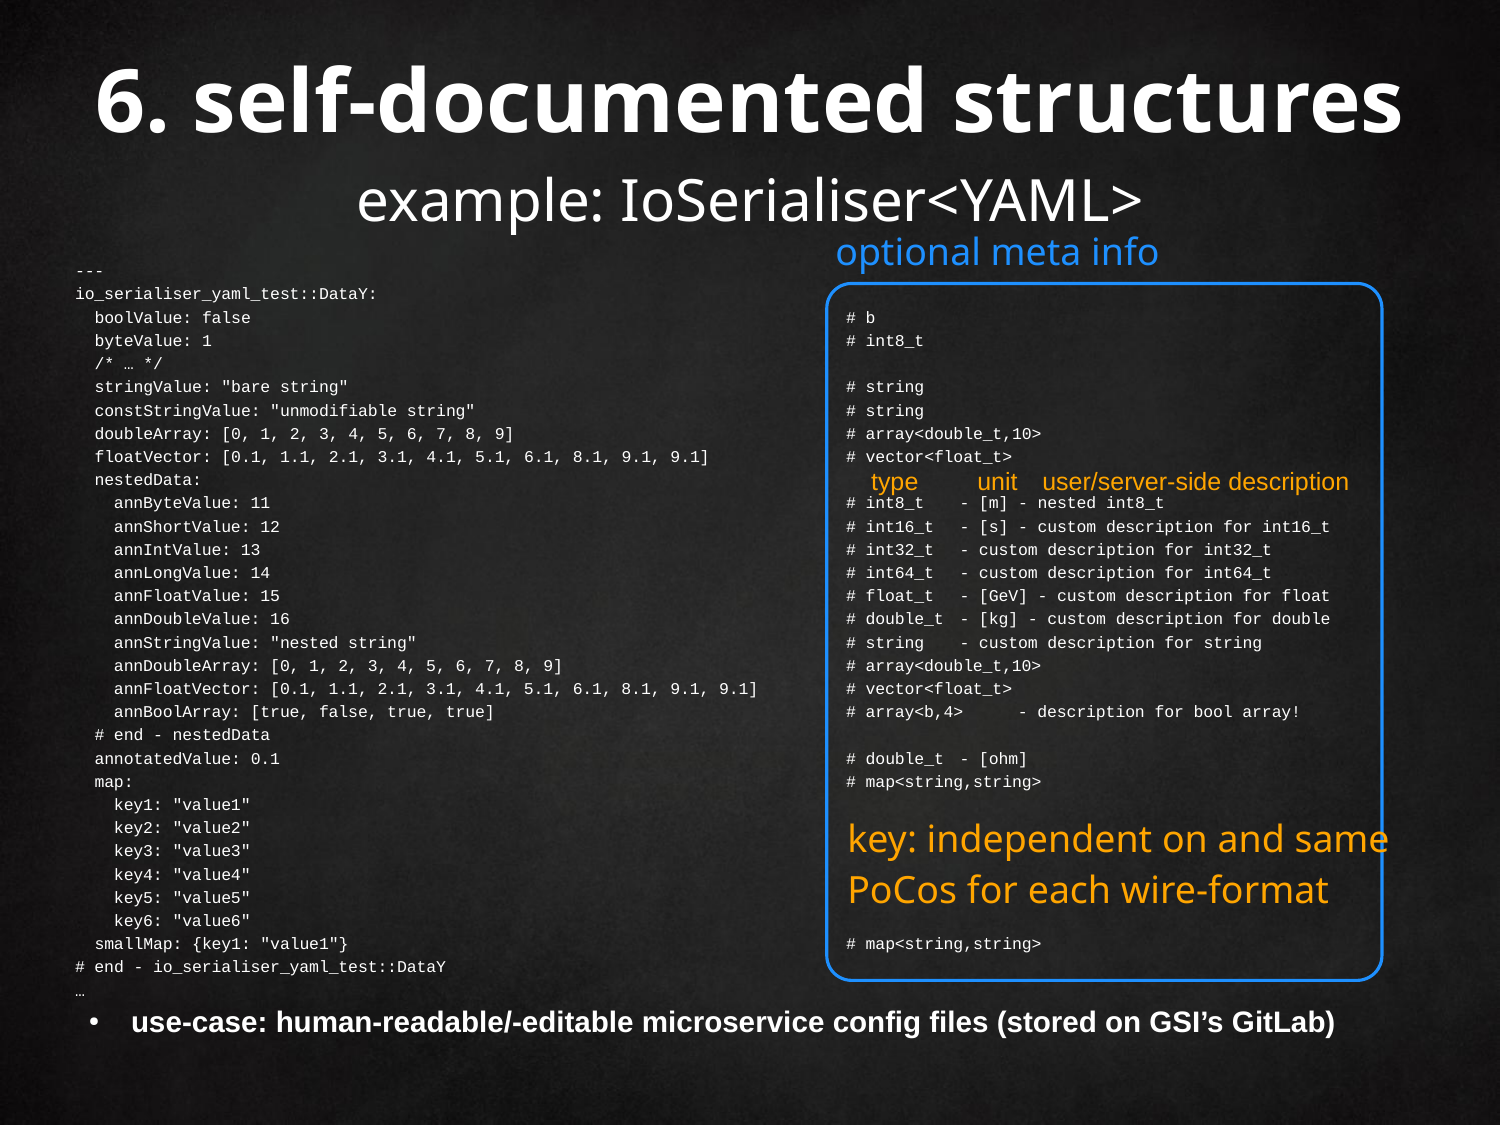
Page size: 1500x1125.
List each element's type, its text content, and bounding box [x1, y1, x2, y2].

text_box optional meta info [820, 218, 1166, 286]
text_box type [856, 460, 934, 504]
picture [0, 0, 1500, 1125]
title 6. self-documented structures example: IoSerialiser<YAML> [75, 37, 1425, 241]
text_box user/server-side description [1027, 460, 1365, 504]
text_box unit [962, 460, 1027, 504]
list --- io_serialiser_yaml_test::DataY: boolValue: false # b byteValue: 1 # int8_t /* … */ stringValue: "bare string" # string constStringValue: "unmodifiable string" # string doubleArray: [0, 1, 2, 3, 4, 5, 6, 7, 8, 9] # array<double_t,10> floatVector: [0.1, 1.1, 2.1, 3.1, 4.1, 5.1, 6.1, 8.1, 9.1, 9.1] # vector<float_t> nestedData: annByteValue: 11 # int8_t - [m] - nested int8_t annShortValue: 12 # int16_t - [s] - custom description for int16_t annIntValue: 13 # int32_t - custom description for int32_t annLongValue: 14 # int64_t - custom description for int64_t annFloatValue: 15 # float_t - [GeV] - custom description for float annDoubleValue: 16 # double_t - [kg] - custom description for double annStringValue: "nested string" # string - custom description for string annDoubleArray: [0, 1, 2, 3, 4, 5, 6, 7, 8, 9] # array<double_t,10> annFloatVector: [0.1, 1.1, 2.1, 3.1, 4.1, 5.1, 6.1, 8.1, 9.1, 9.1] # vector<float_t> annBoolArray: [true, false, true, true] # array<b,4> - description for bool array! # end - nestedData annotatedValue: 0.1 # double_t - [ohm] map: # map<string,string> key1: "value1" key2: "value2" key3: "value3" key4: "value4" key5: "value5" key6: "value6" smallMap: {key1: "value1"} # map<string,string> # end - io_serialiser_yaml_test::DataY … use-case: human-readable/-editable microservice config files (stored on GSI’s GitLab) [75, 263, 1425, 1040]
list --- io_serialiser_yaml_test::DataY: boolValue: false # b byteValue: 1 # int8_t /* … */ stringValue: "bare string" # string constStringValue: "unmodifiable string" # string doubleArray: [0, 1, 2, 3, 4, 5, 6, 7, 8, 9] # array<double_t,10> floatVector: [0.1, 1.1, 2.1, 3.1, 4.1, 5.1, 6.1, 8.1, 9.1, 9.1] # vector<float_t> nestedData: annByteValue: 11 # int8_t - [m] - nested int8_t annShortValue: 12 # int16_t - [s] - custom description for int16_t annIntValue: 13 # int32_t - custom description for int32_t annLongValue: 14 # int64_t - custom description for int64_t annFloatValue: 15 # float_t - [GeV] - custom description for float annDoubleValue: 16 # double_t - [kg] - custom description for double annStringValue: "nested string" # string - custom description for string annDoubleArray: [0, 1, 2, 3, 4, 5, 6, 7, 8, 9] # array<double_t,10> annFloatVector: [0.1, 1.1, 2.1, 3.1, 4.1, 5.1, 6.1, 8.1, 9.1, 9.1] # vector<float_t> annBoolArray: [true, false, true, true] # array<b,4> - description for bool array! # end - nestedData annotatedValue: 0.1 # double_t - [ohm] map: # map<string,string> key1: "value1" key2: "value2" key3: "value3" key4: "value4" key5: "value5" key6: "value6" smallMap: {key1: "value1"} # map<string,string> # end - io_serialiser_yaml_test::DataY … use-case: human-readable/-editable microservice config files (stored on GSI’s GitLab) [829, 286, 1380, 978]
text_box key: independent on and same PoCos for each wire-format [832, 805, 1391, 925]
